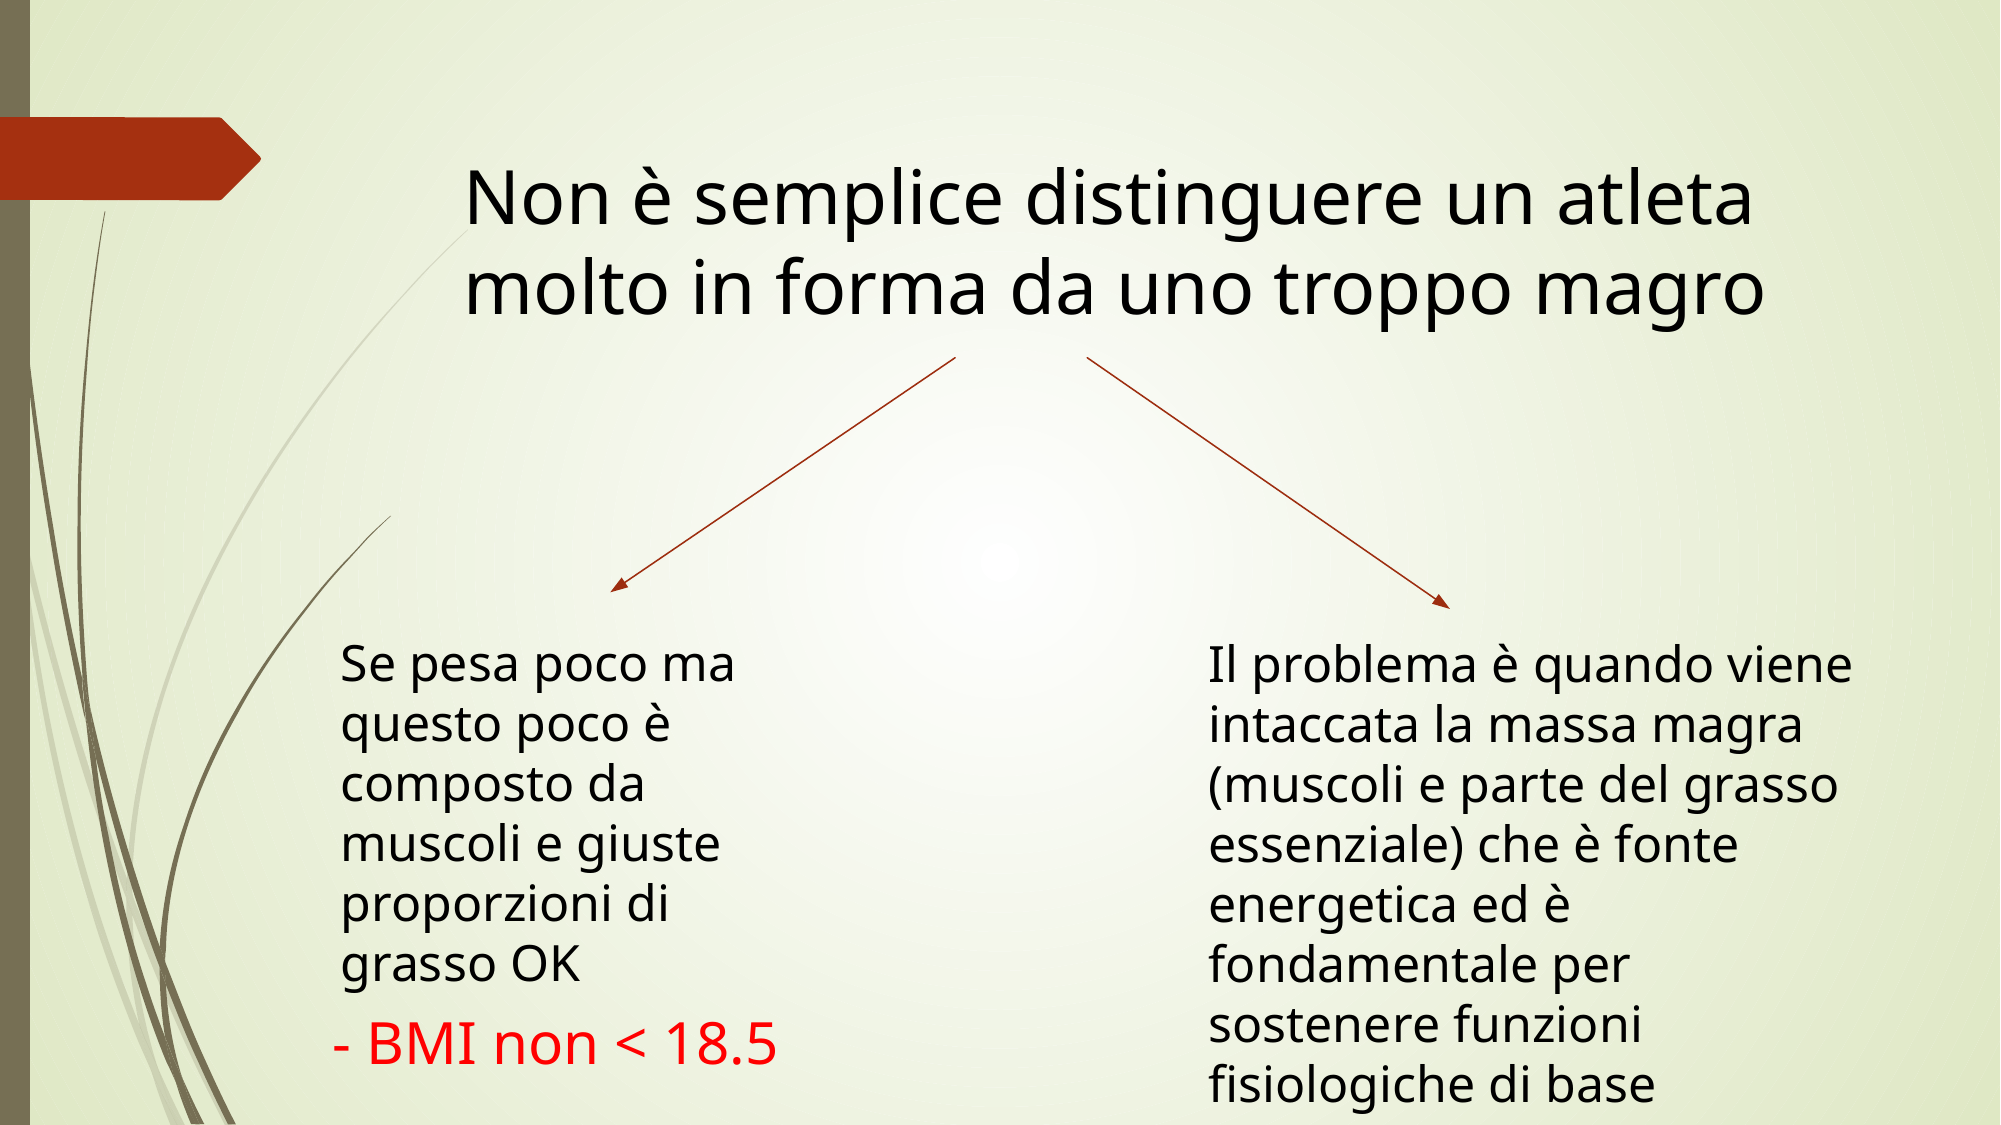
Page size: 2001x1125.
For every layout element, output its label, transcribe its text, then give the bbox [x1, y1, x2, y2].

text_box - BMI non < 18.5 [317, 998, 847, 1085]
text_box Se pesa poco ma questo poco è composto da muscoli e giuste proporzioni di grasso OK [325, 624, 854, 943]
text_box Non è semplice distinguere un atleta molto in forma da uno troppo magro [448, 142, 1797, 340]
text_box Il problema è quando viene intaccata la massa magra (muscoli e parte del grasso essenziale) che è fonte energetica ed è fondamentale per sostenere funzioni fisiologiche di base [1193, 624, 1885, 1065]
